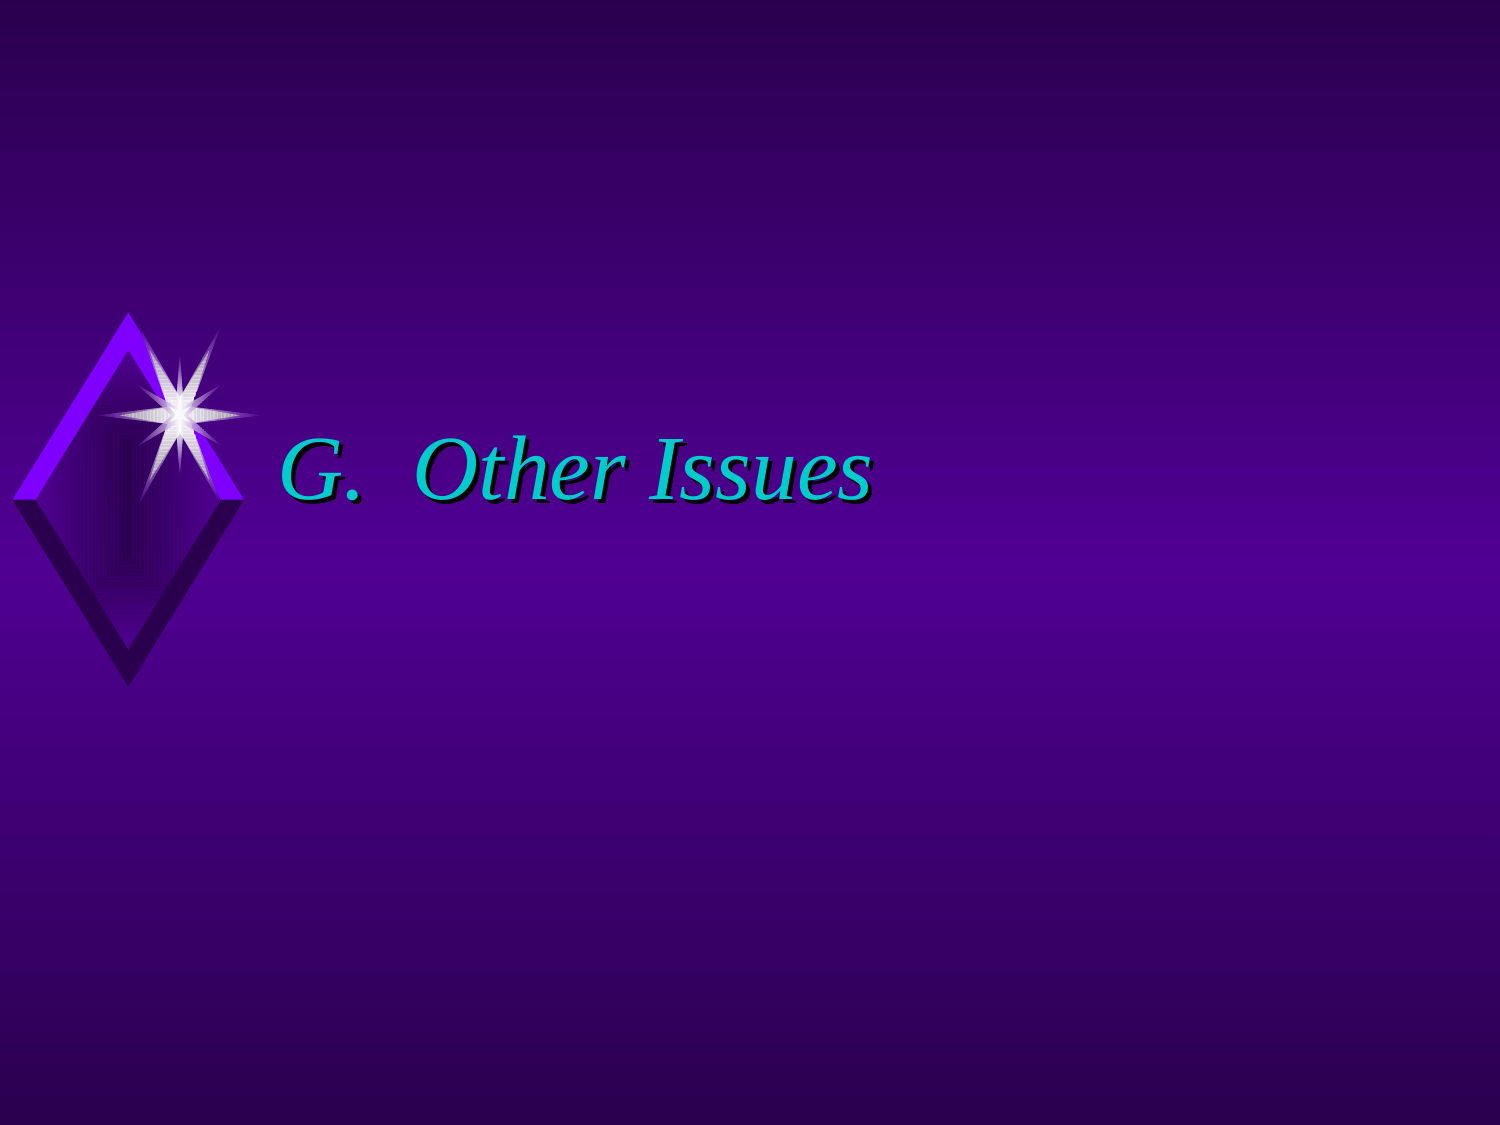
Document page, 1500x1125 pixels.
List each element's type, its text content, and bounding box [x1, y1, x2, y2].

title G. Other Issues [262, 374, 1500, 563]
